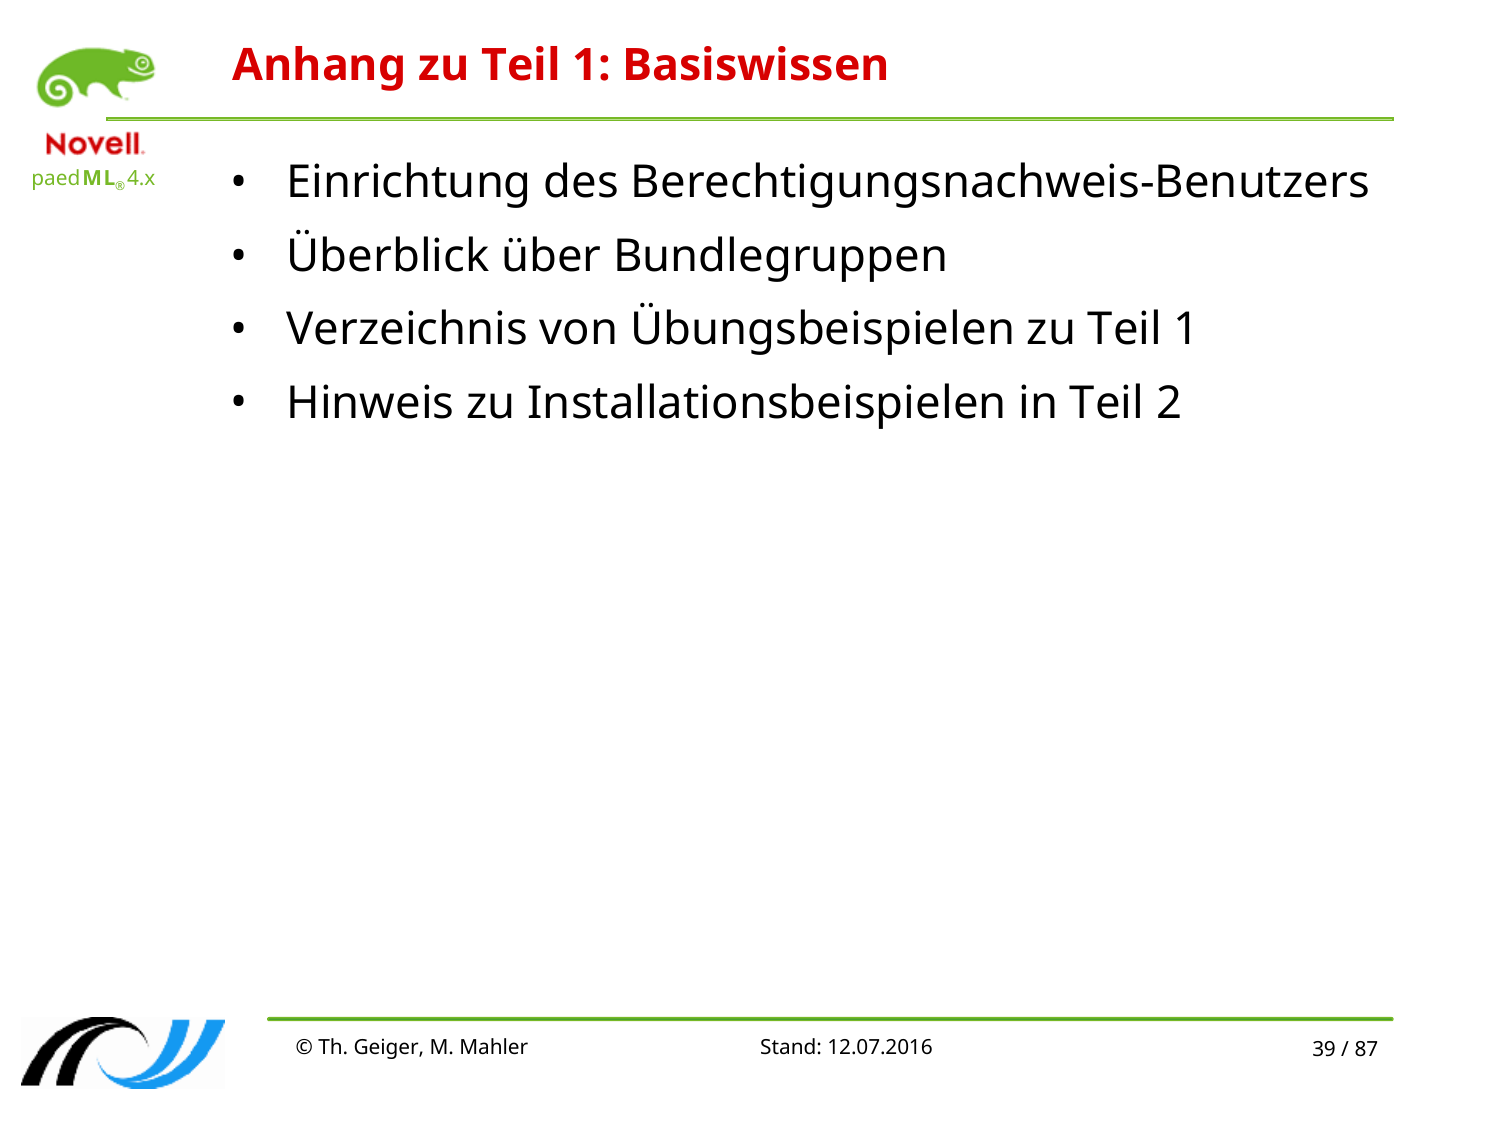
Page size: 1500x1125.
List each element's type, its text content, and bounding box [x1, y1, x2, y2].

title Anhang zu Teil 1: Basiswissen [232, 0, 1388, 126]
picture [24, 32, 167, 175]
list Einrichtung des Berechtigungsnachweis-Benutzers Überblick über Bundlegruppen Verzeichnis von Übungsbeispielen zu Teil 1 Hinweis zu Installationsbeispielen in Teil 2 [230, 149, 1388, 892]
picture [21, 1017, 225, 1089]
